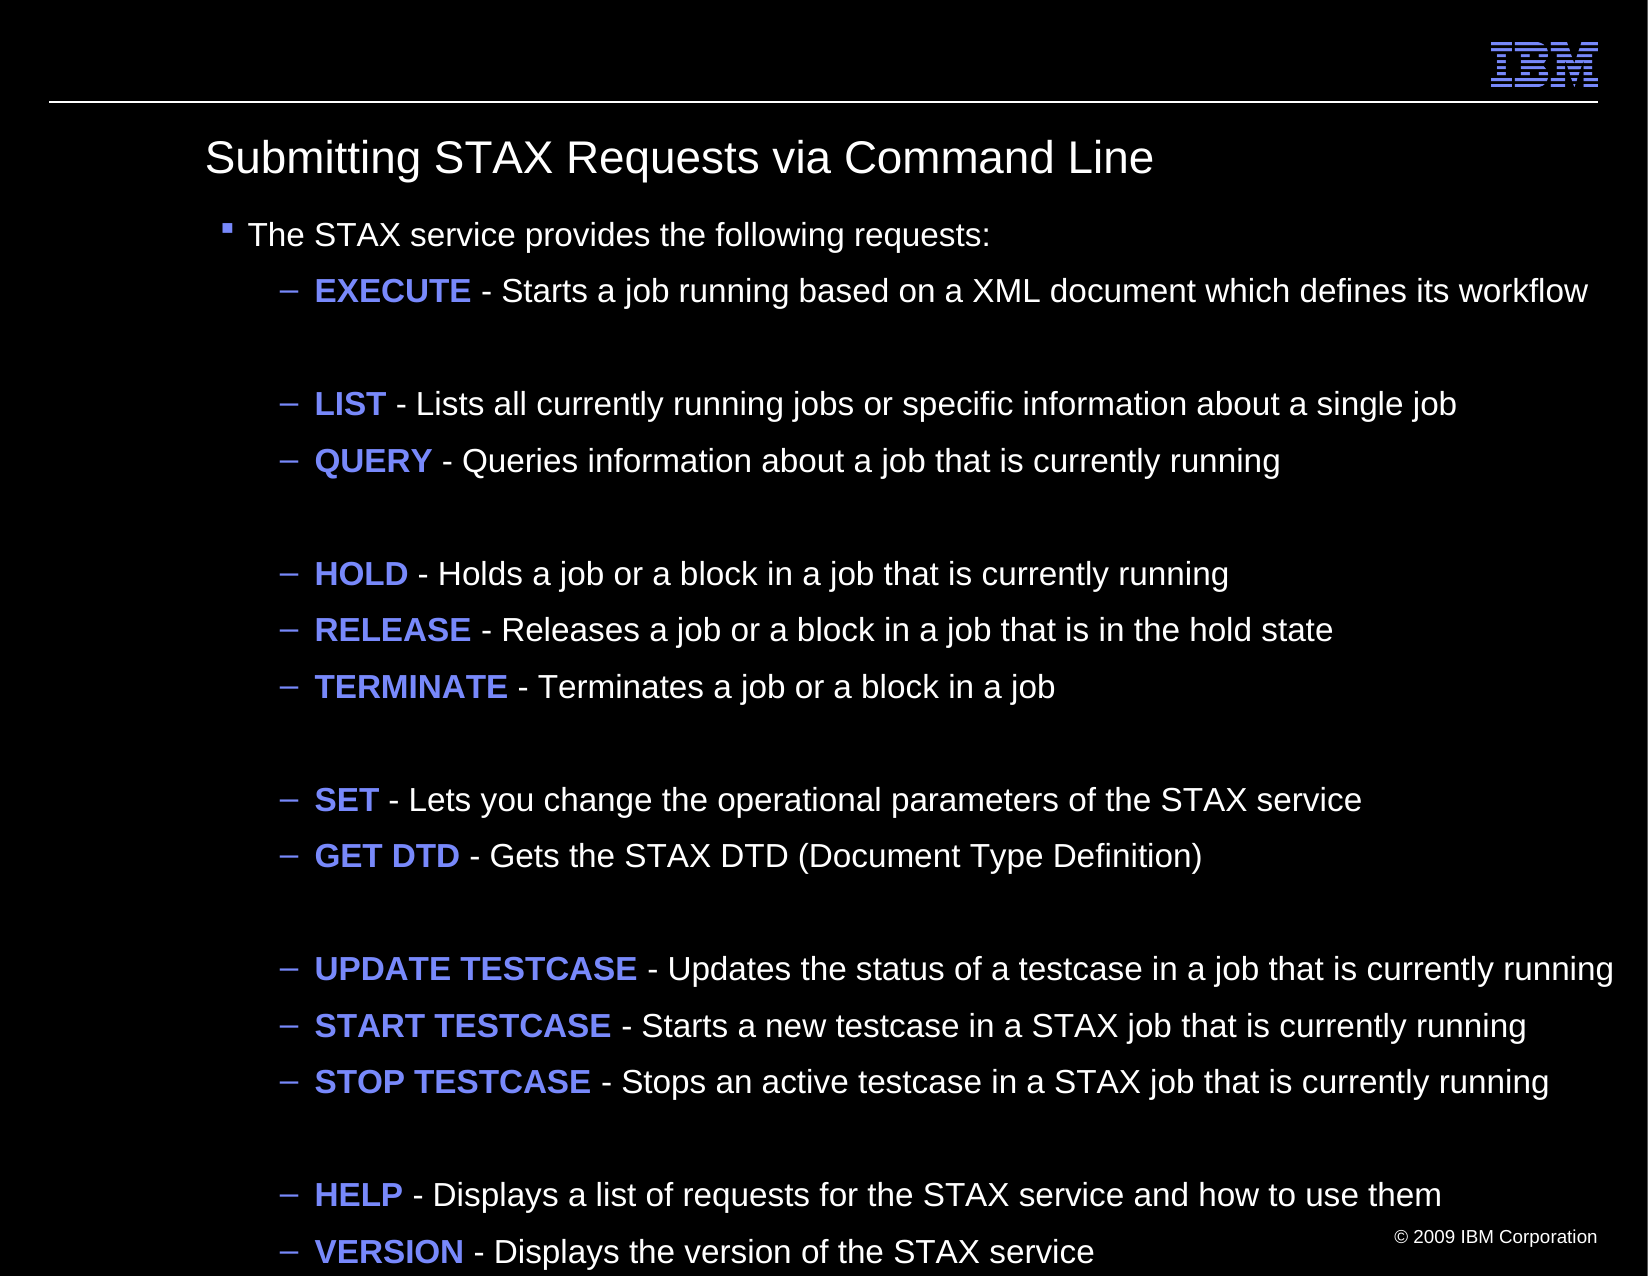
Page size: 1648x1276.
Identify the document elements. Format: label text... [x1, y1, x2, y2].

picture [1491, 42, 1598, 87]
title Submitting STAX Requests via Command Line [188, 125, 1648, 219]
text_box The STAX service provides the following requests: EXECUTE - Starts a job running based on a XML document which defines its workflow LIST - Lists all currently running jobs or specific information about a single job QUERY - Queries information about a job that is currently running HOLD - Holds a job or a block in a job that is currently running RELEASE - Releases a job or a block in a job that is in the hold state TERMINATE - Terminates a job or a block in a job SET - Lets you change the operational parameters of the STAX service GET DTD - Gets the STAX DTD (Document Type Definition) UPDATE TESTCASE - Updates the status of a testcase in a job that is currently running START TESTCASE - Starts a new testcase in a STAX job that is currently running STOP TESTCASE - Stops an active testcase in a STAX job that is currently running HELP - Displays a list of requests for the STAX service and how to use them VERSION - Displays the version of the STAX service [220, 219, 1648, 1271]
